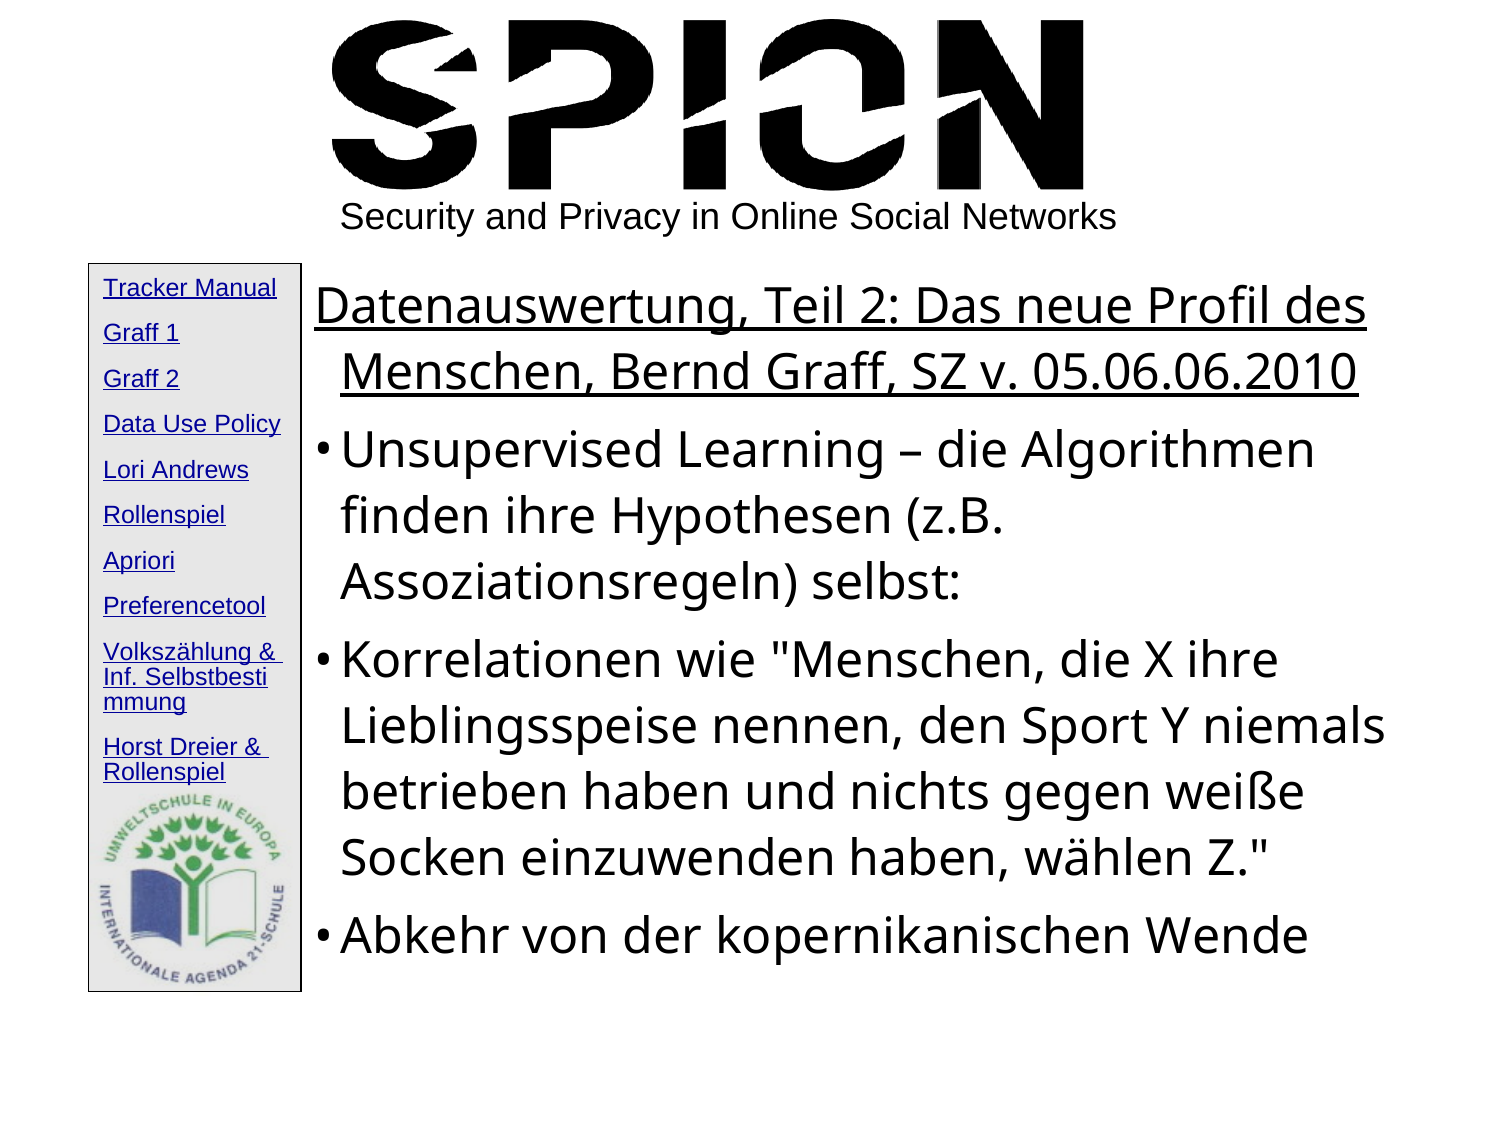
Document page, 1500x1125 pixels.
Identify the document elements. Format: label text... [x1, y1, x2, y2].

picture [324, 0, 1093, 208]
list Datenauswertung, Teil 2: Das neue Profil des Menschen, Bernd Graff, SZ v. 05.06.06.2010 Unsupervised Learning – die Algorithmen finden ihre Hypothesen (z.B. Assoziationsregeln) selbst: Korrelationen wie "Menschen, die X ihre Lieblingsspeise nennen, den Sport Y niemals betrieben haben und nichts gegen weiße Socken einzuwenden haben, wählen Z." Abkehr von der kopernikanischen Wende [312, 267, 1412, 1027]
picture [88, 992, 293, 996]
